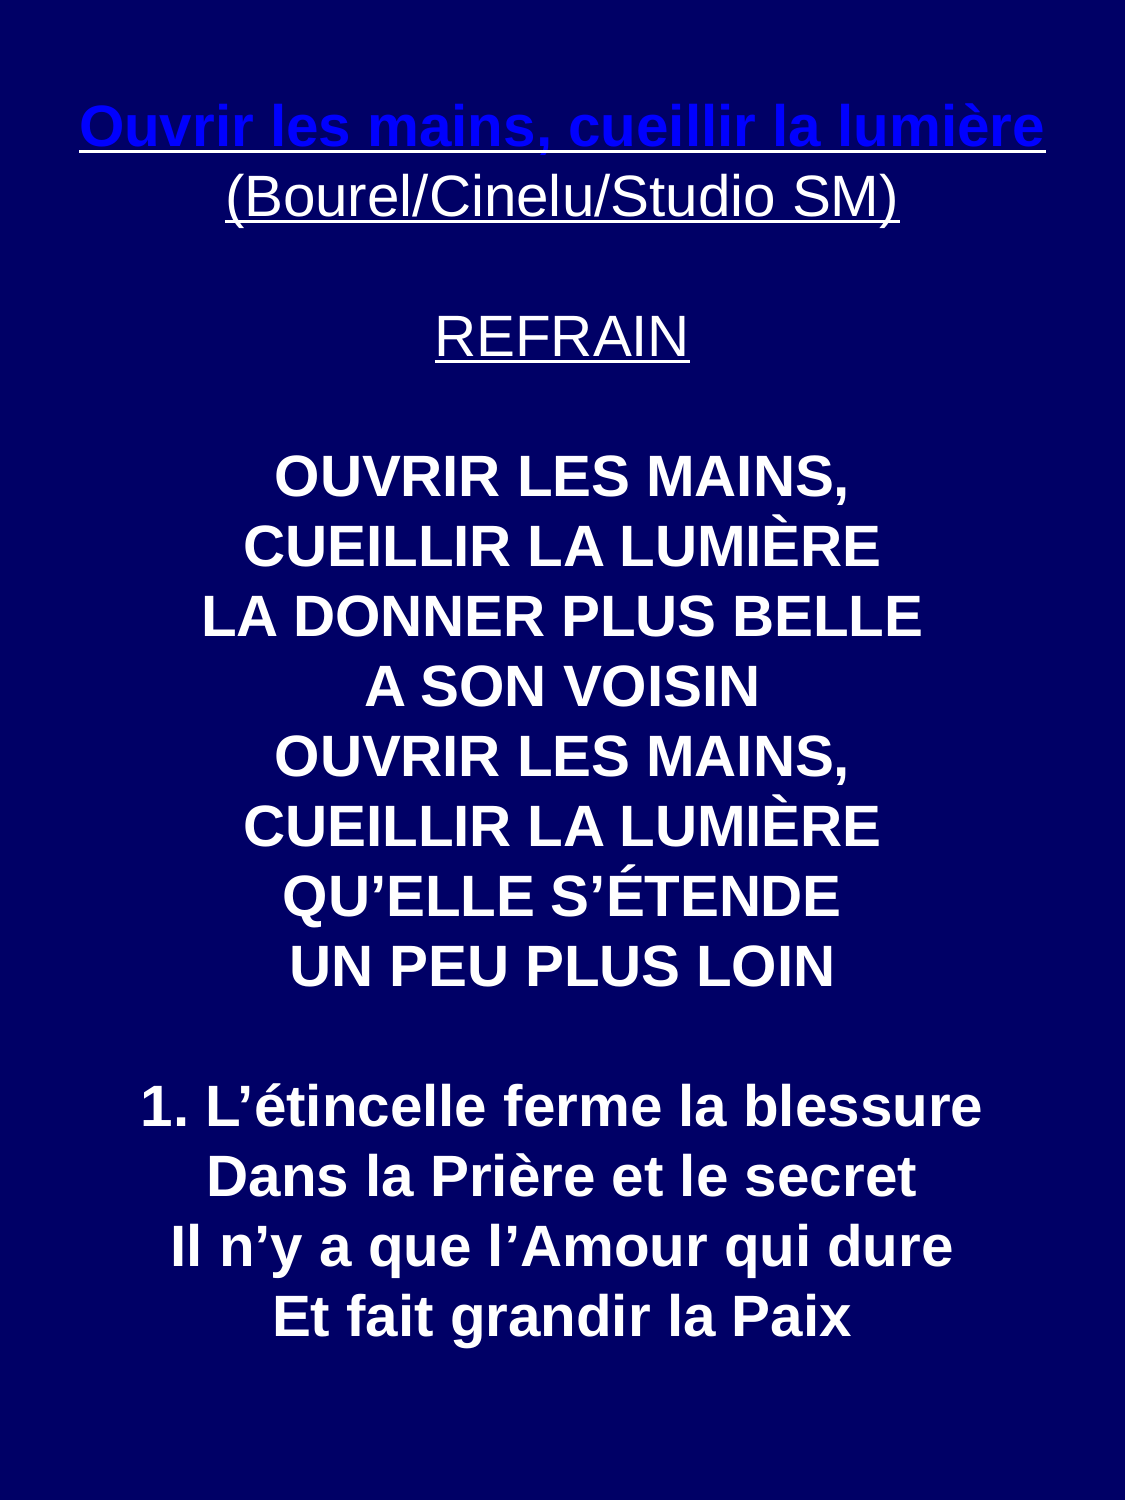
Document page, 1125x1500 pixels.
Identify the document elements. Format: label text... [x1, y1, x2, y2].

text_box Ouvrir les mains, cueillir la lumière (Bourel/Cinelu/Studio SM) REFRAIN OUVRIR LES MAINS, CUEILLIR LA LUMIÈRE LA DONNER PLUS BELLE A SON VOISIN OUVRIR LES MAINS, CUEILLIR LA LUMIÈRE QU’ELLE S’ÉTENDE UN PEU PLUS LOIN 1. L’étincelle ferme la blessure Dans la Prière et le secret Il n’y a que l’Amour qui dure Et fait grandir la Paix [0, 35, 1125, 1343]
